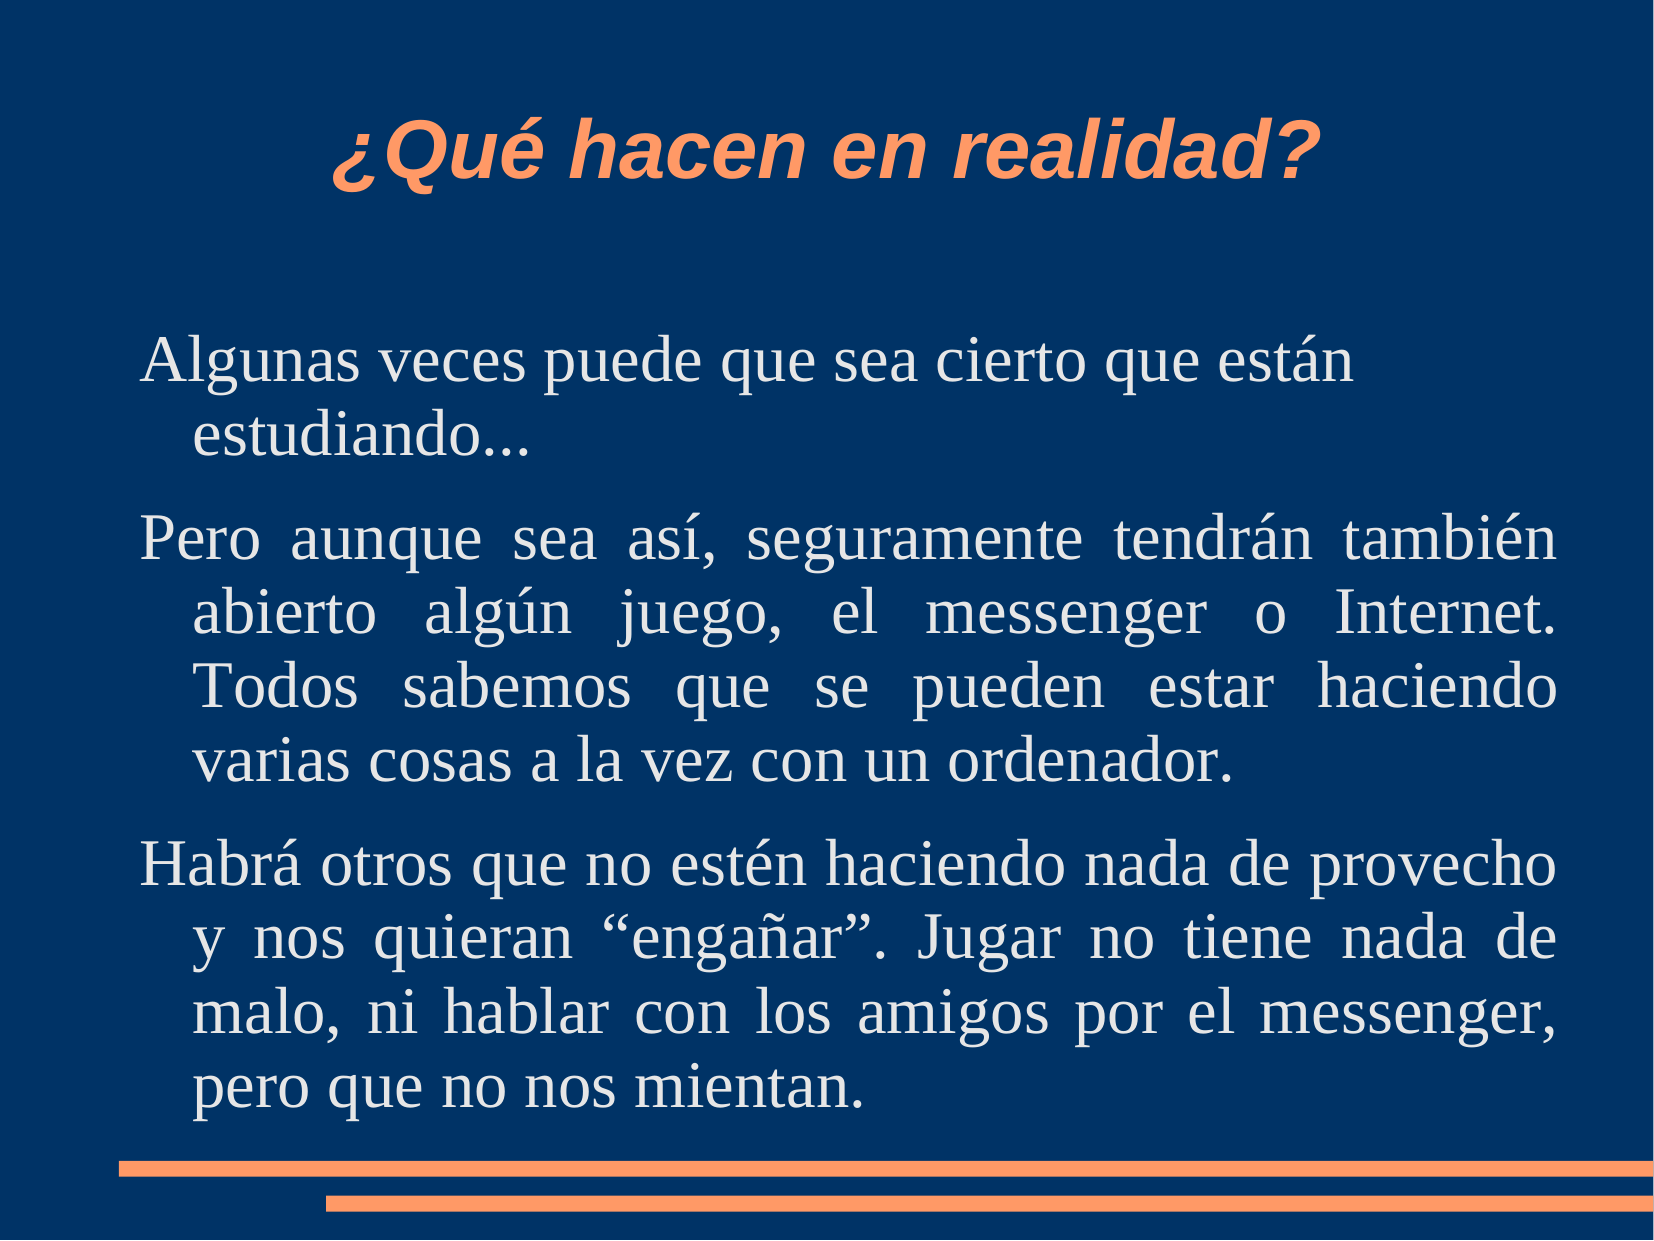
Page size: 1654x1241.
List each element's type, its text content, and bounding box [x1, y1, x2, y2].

title ¿Qué hacen en realidad? [121, 46, 1534, 254]
list Algunas veces puede que sea cierto que están estudiando... Pero aunque sea así, seguramente tendrán también abierto algún juego, el messenger o Internet. Todos sabemos que se pueden estar haciendo varias cosas a la vez con un ordenador. Habrá otros que no estén haciendo nada de provecho y nos quieran “engañar”. Jugar no tiene nada de malo, ni hablar con los amigos por el messenger, pero que no nos mientan. [121, 322, 1561, 1190]
